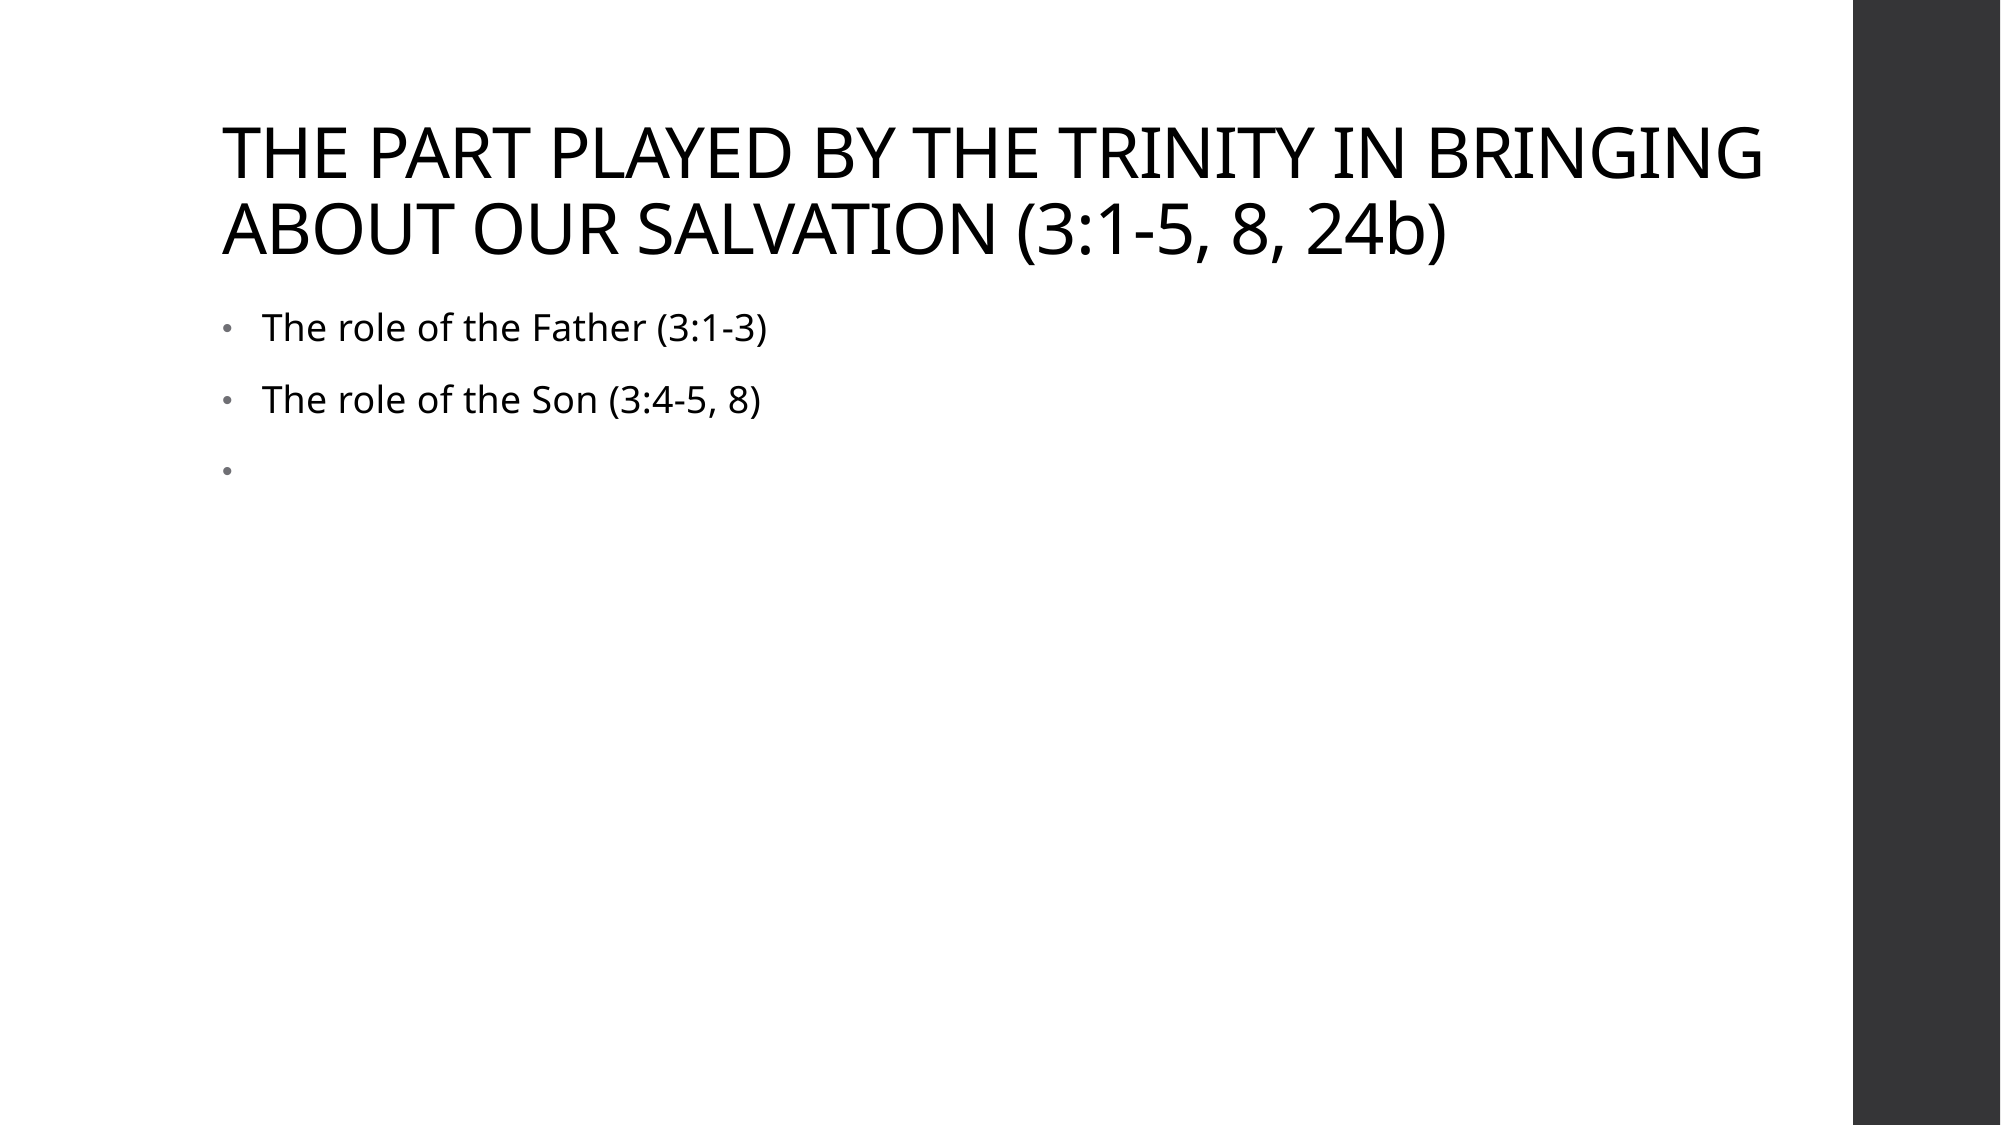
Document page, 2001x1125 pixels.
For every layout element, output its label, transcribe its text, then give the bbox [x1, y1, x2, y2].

list The role of the Father (3:1-3) The role of the Son (3:4-5, 8) [206, 299, 1617, 1014]
title THE PART PLAYED BY THE TRINITY IN BRINGING ABOUT OUR SALVATION (3:1-5, 8, 24b) [206, 60, 1797, 278]
